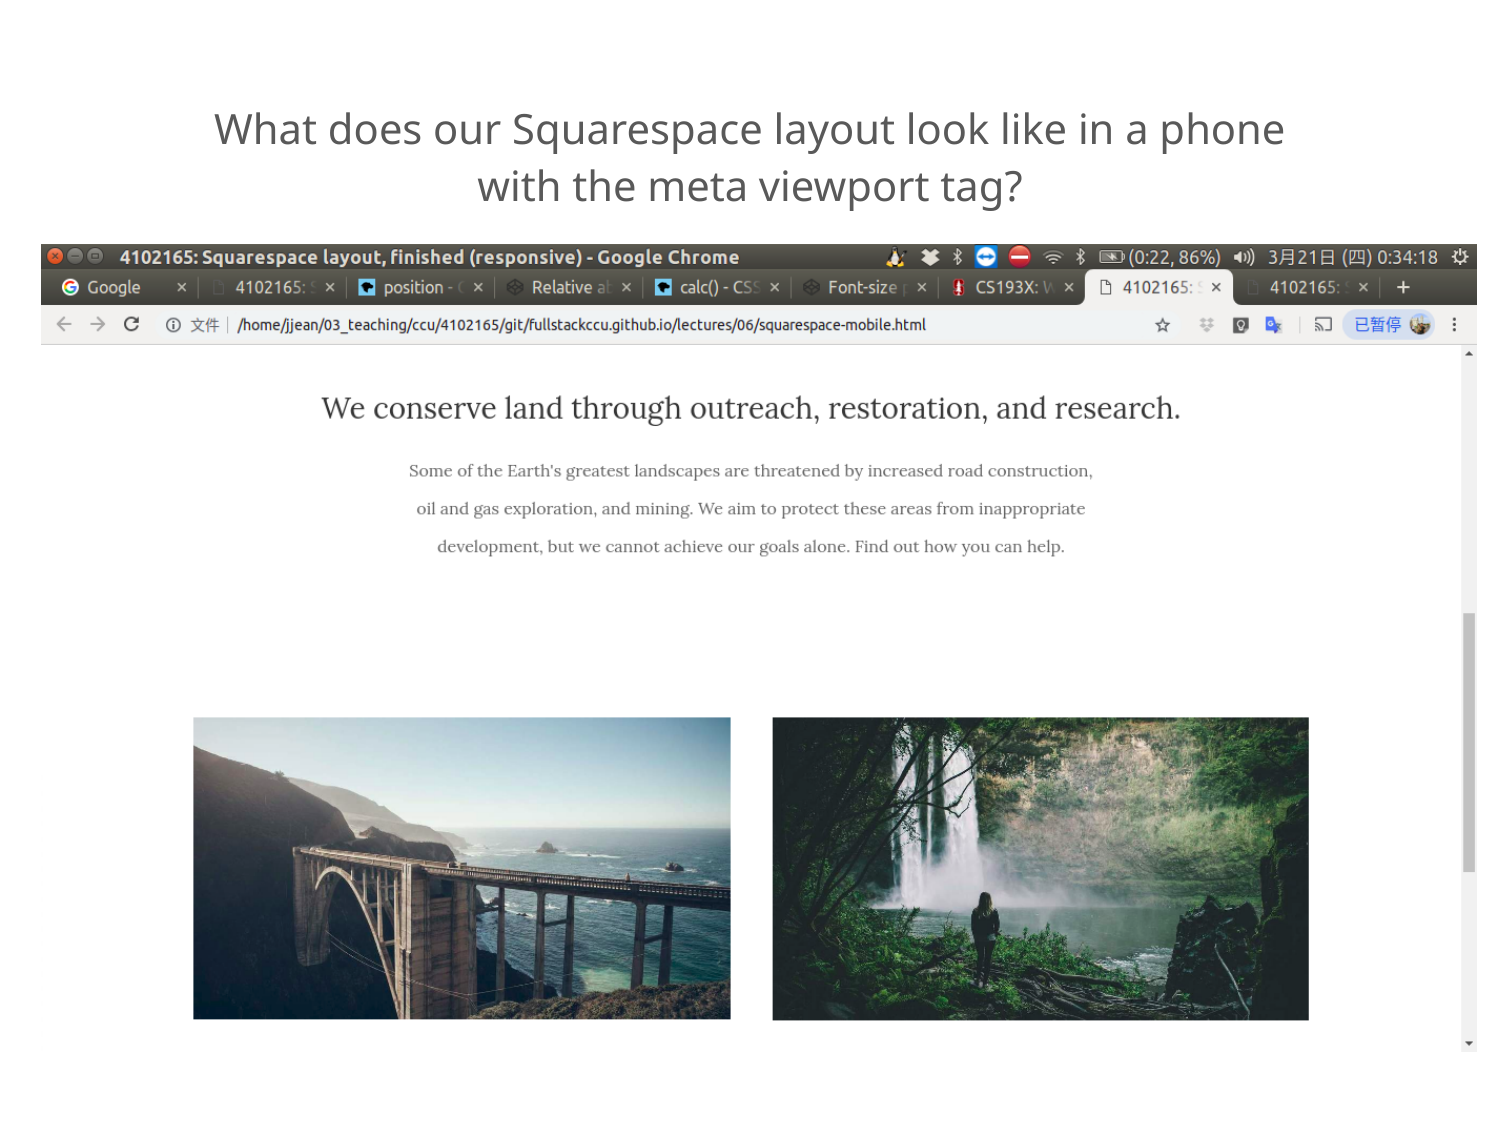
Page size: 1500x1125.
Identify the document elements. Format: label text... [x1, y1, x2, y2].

picture [41, 244, 1477, 1052]
list What does our Squarespace layout look like in a phone with the meta viewport tag? [128, 79, 1372, 185]
